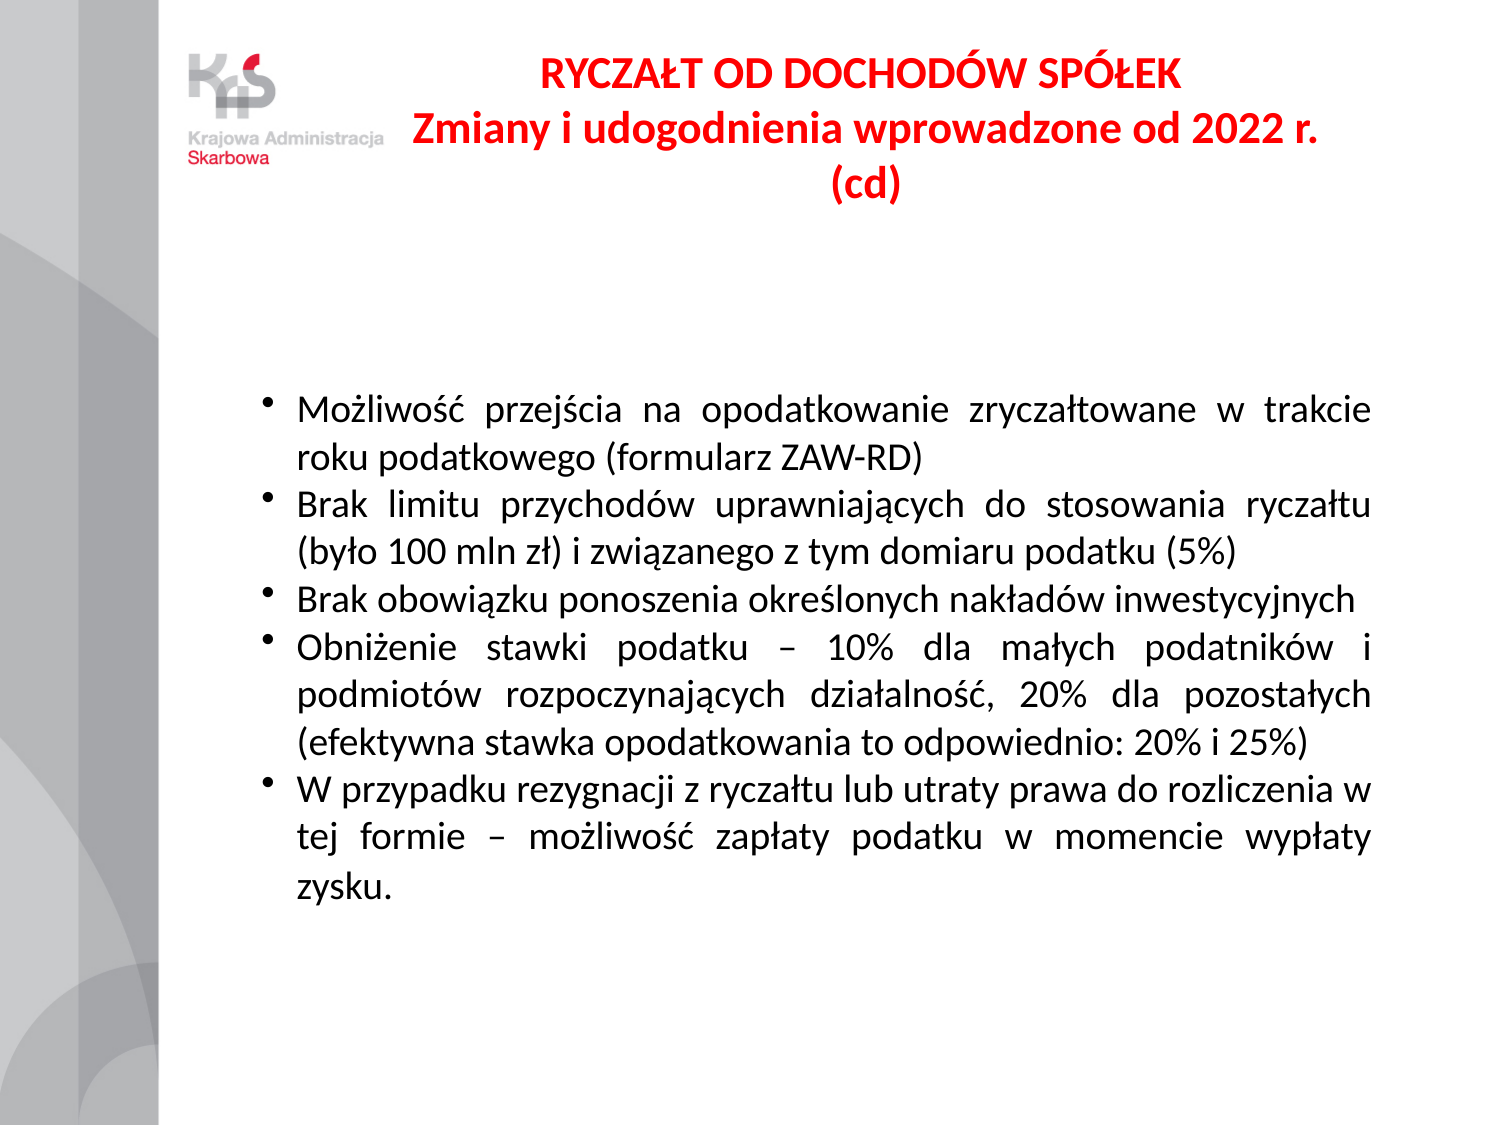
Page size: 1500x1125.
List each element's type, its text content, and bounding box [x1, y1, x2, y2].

text_box Możliwość przejścia na opodatkowanie zryczałtowane w trakcie roku podatkowego (formularz ZAW-RD) Brak limitu przychodów uprawniających do stosowania ryczałtu (było 100 mln zł) i związanego z tym domiaru podatku (5%) Brak obowiązku ponoszenia określonych nakładów inwestycyjnych Obniżenie stawki podatku – 10% dla małych podatników i podmiotów rozpoczynających działalność, 20% dla pozostałych (efektywna stawka opodatkowania to odpowiednio: 20% i 25%) W przypadku rezygnacji z ryczałtu lub utraty prawa do rozliczenia w tej formie – możliwość zapłaty podatku w momencie wypłaty zysku. [246, 375, 1388, 916]
picture [0, 0, 1500, 1125]
title RYCZAŁT OD DOCHODÓW SPÓŁEK Zmiany i udogodnienia wprowadzone od 2022 r. (cd) [383, 67, 1349, 184]
